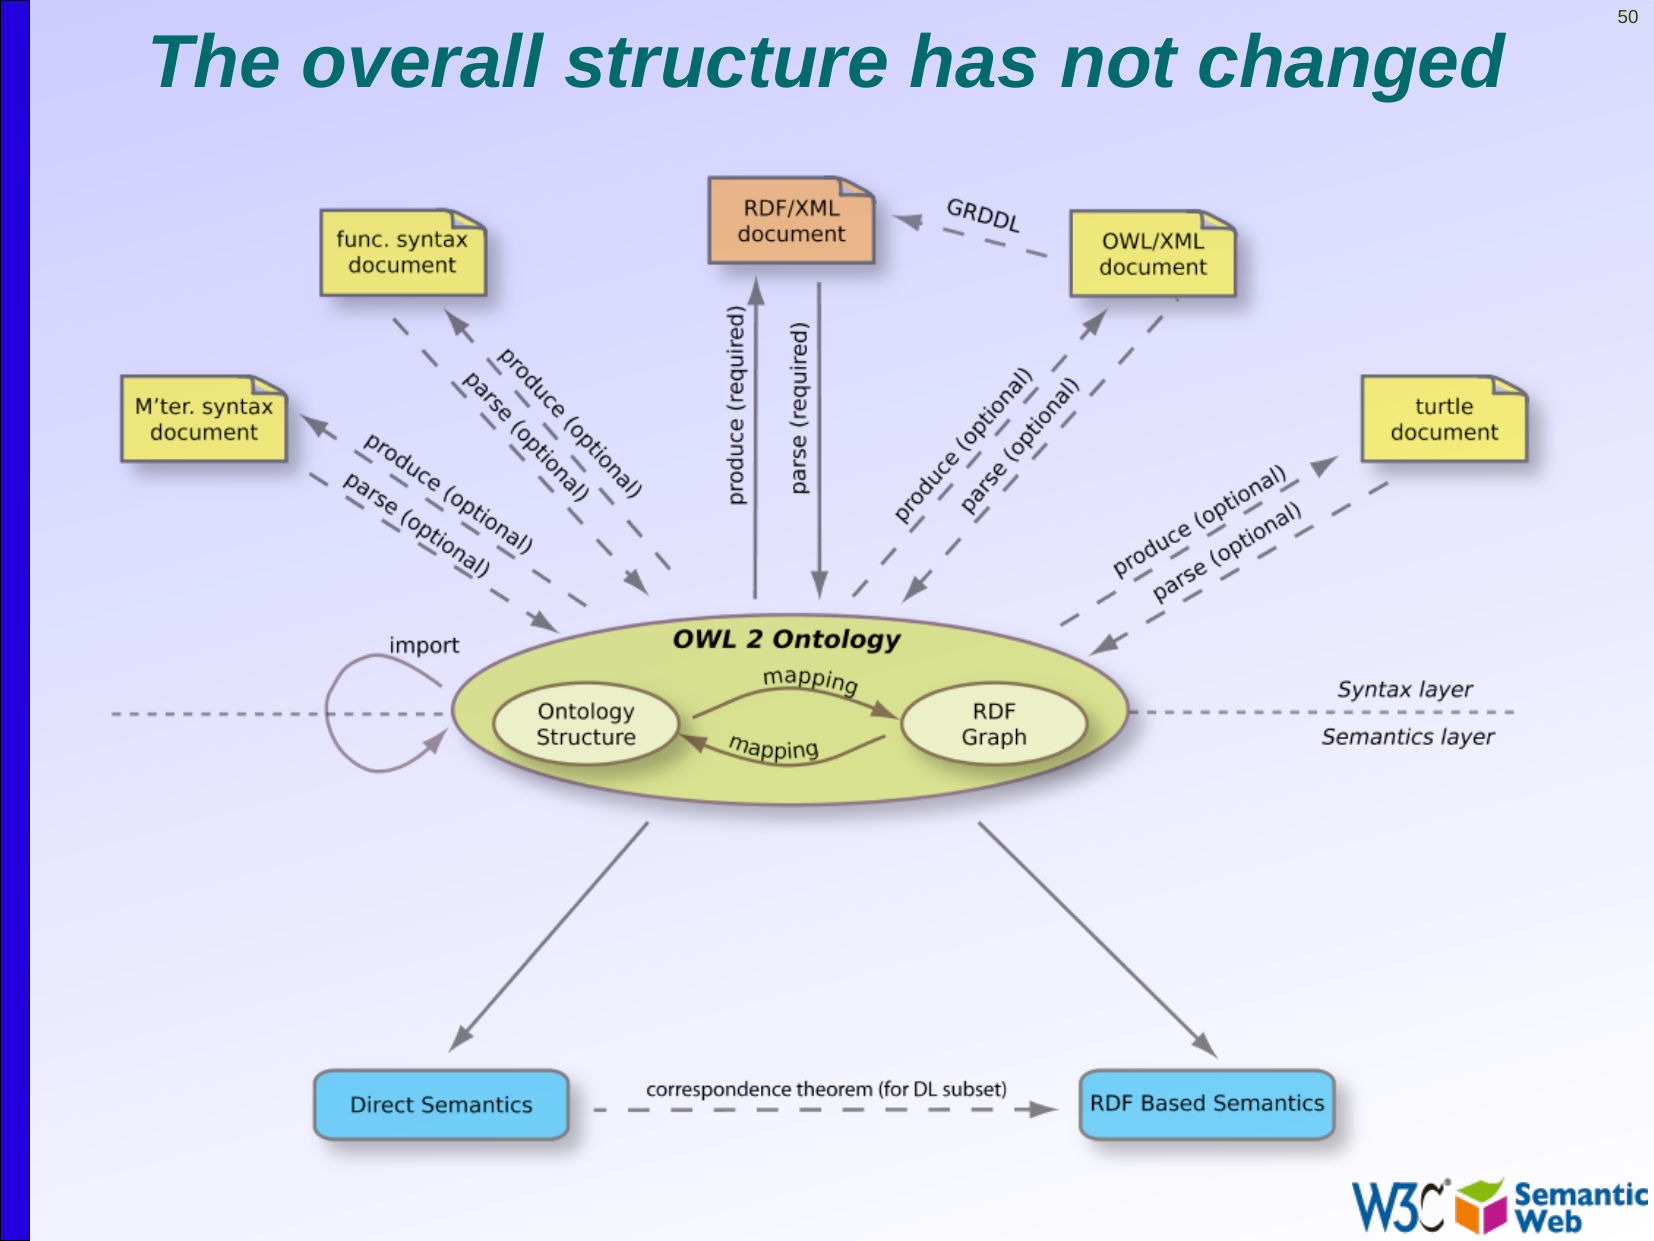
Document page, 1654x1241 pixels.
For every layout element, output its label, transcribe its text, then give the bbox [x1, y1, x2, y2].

picture [106, 161, 1648, 1235]
title The overall structure has not changed [0, 13, 1654, 117]
